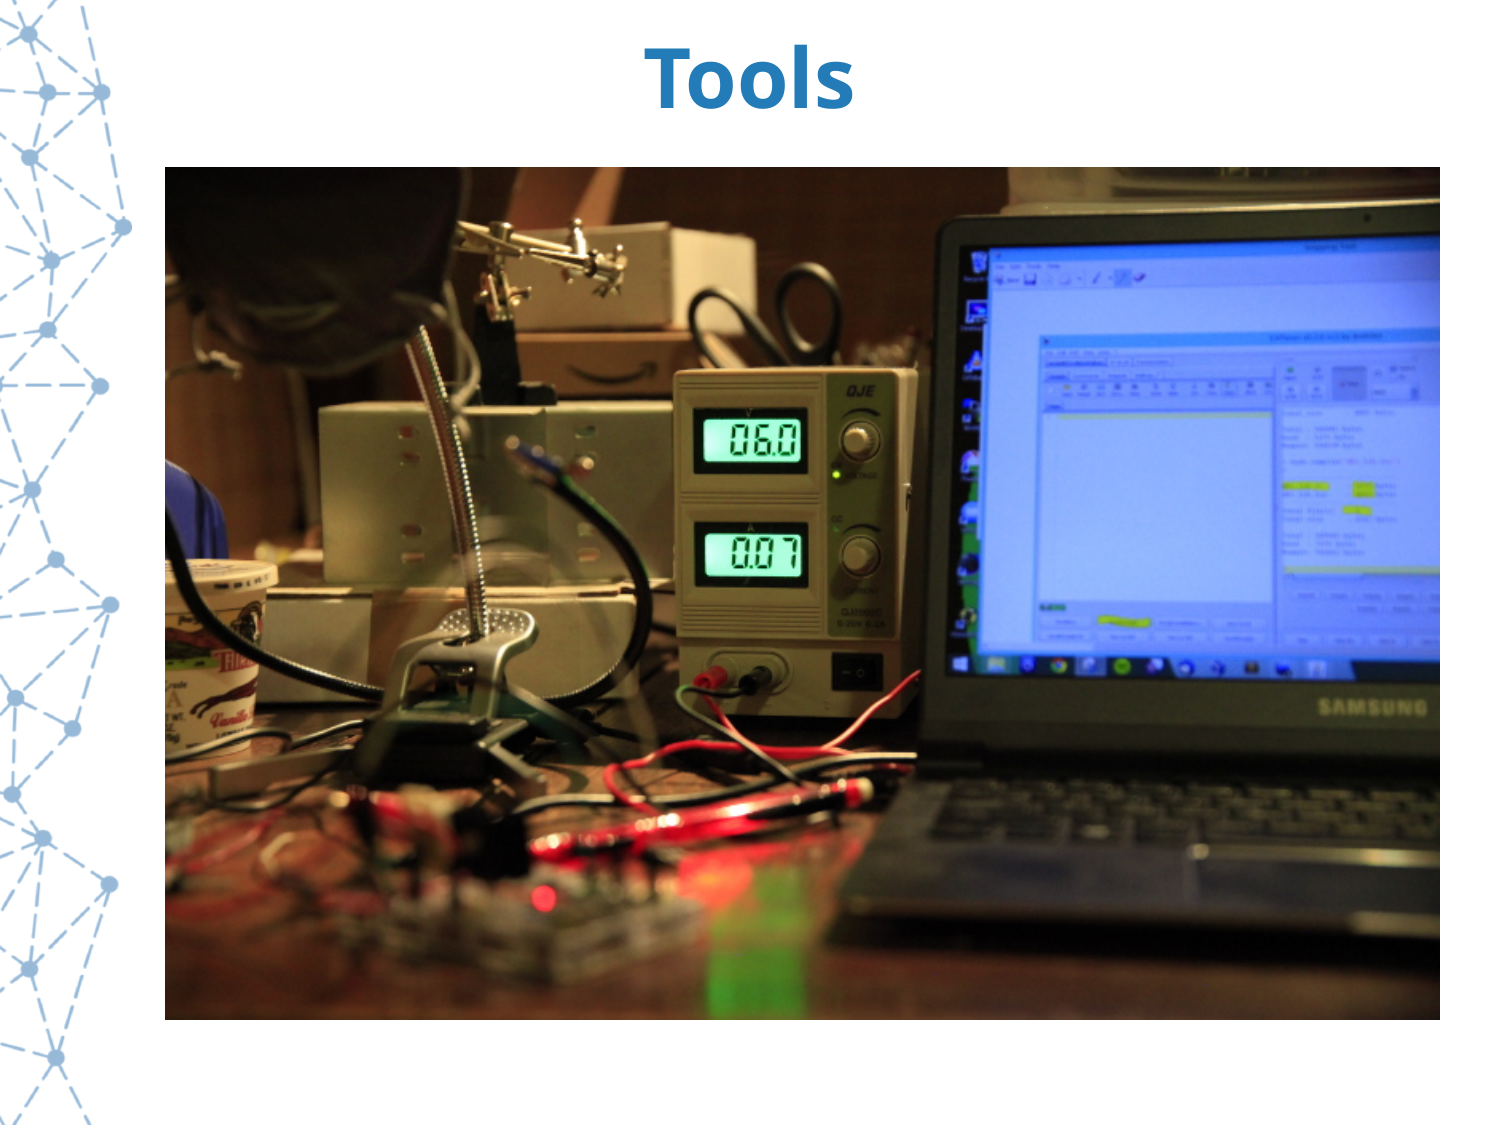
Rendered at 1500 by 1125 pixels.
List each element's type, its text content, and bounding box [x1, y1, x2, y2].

picture [165, 167, 1440, 1021]
title Tools [628, 17, 916, 136]
picture [0, 0, 133, 1125]
